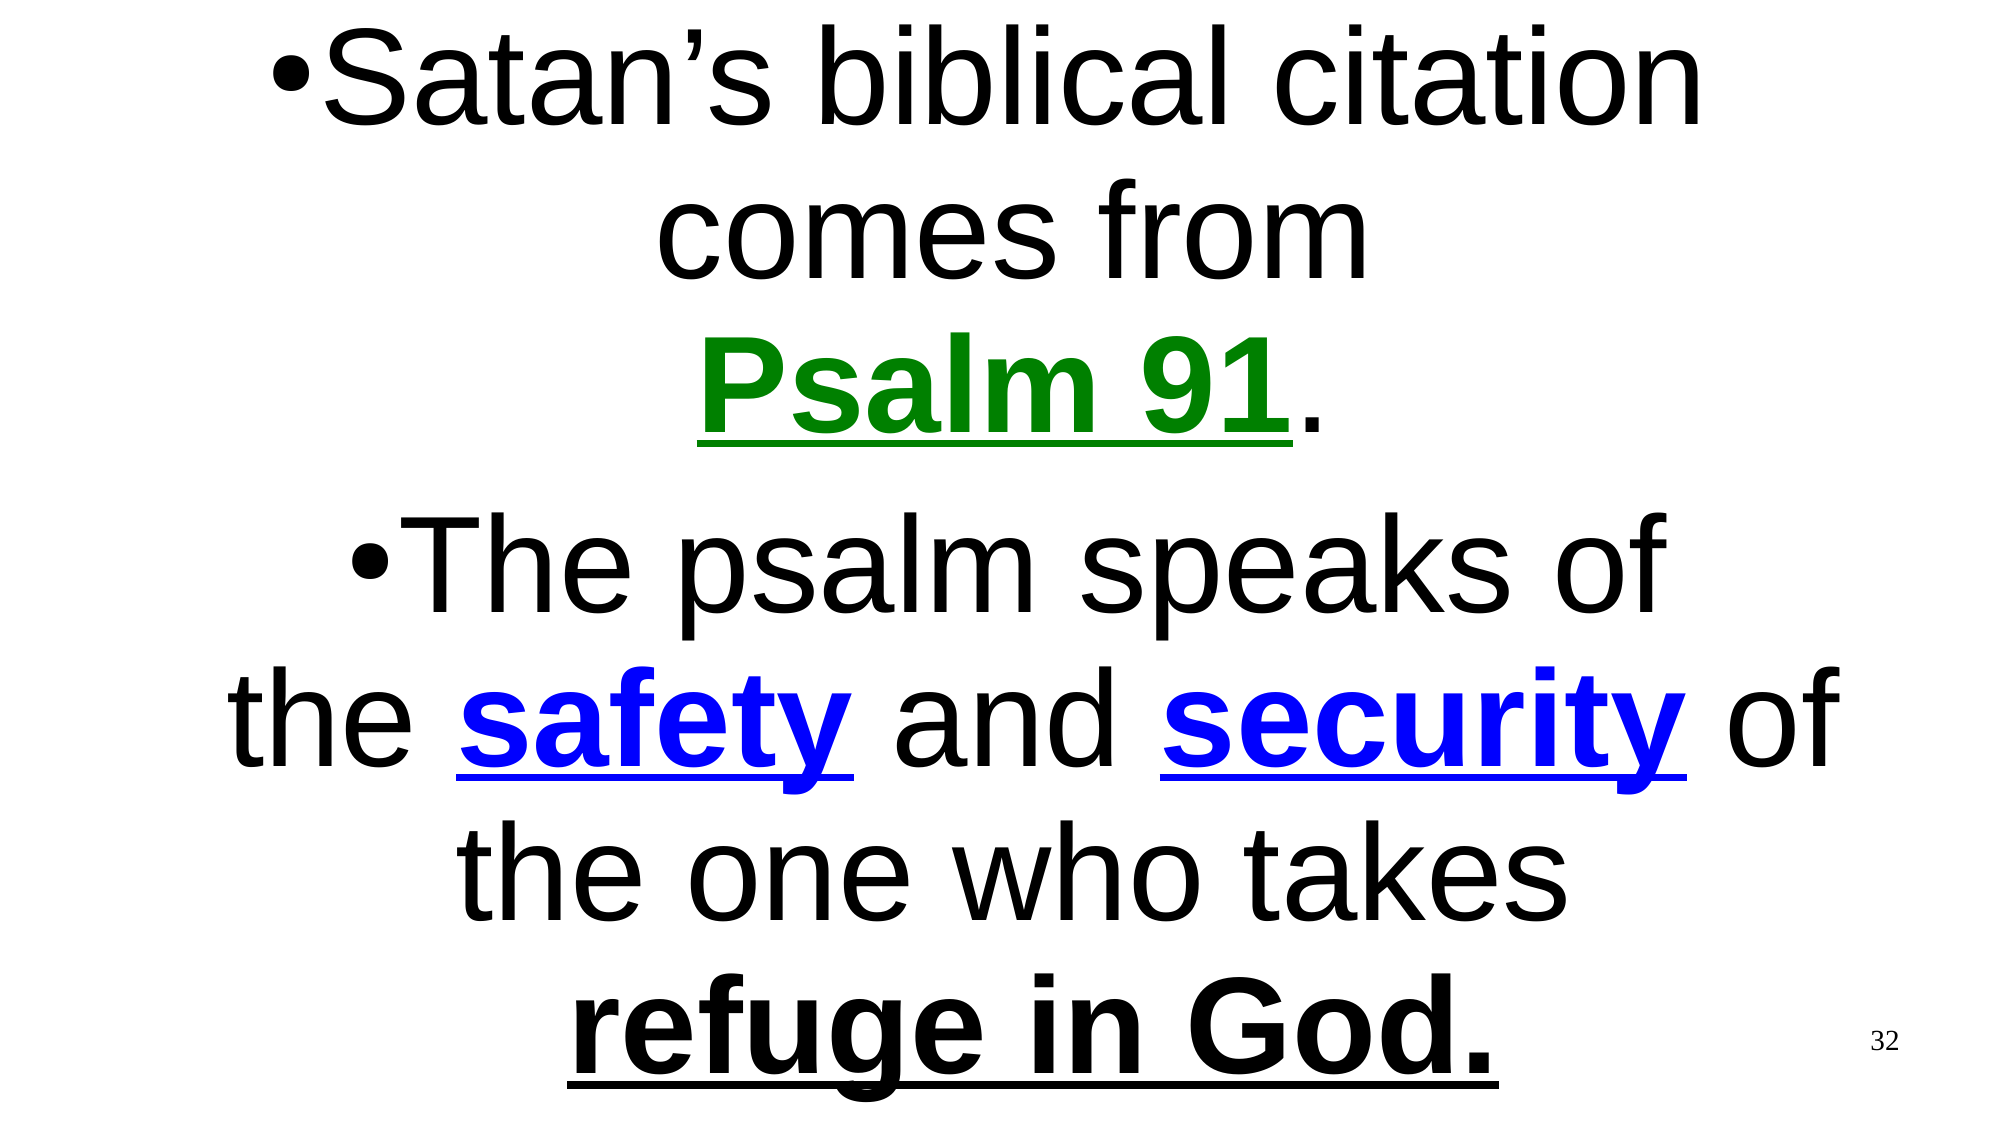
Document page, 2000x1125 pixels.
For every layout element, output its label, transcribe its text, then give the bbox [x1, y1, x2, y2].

list Satan’s biblical citation comes from Psalm 91. The psalm speaks of the safety and security of the one who takes refuge in God. [0, 0, 1996, 1123]
